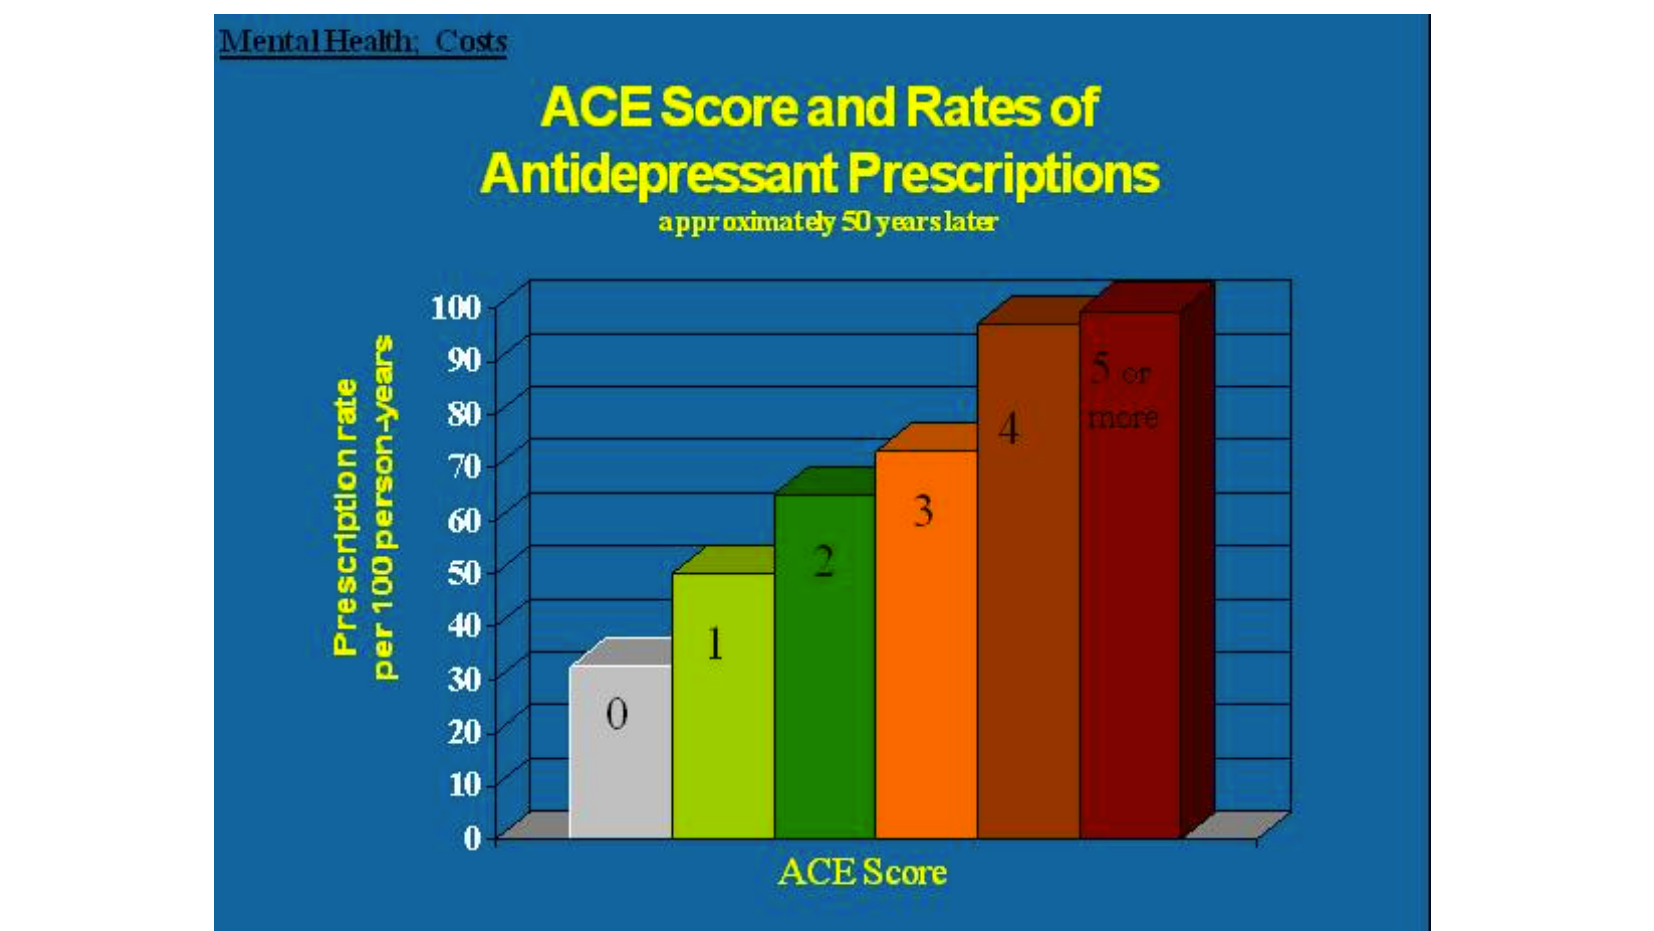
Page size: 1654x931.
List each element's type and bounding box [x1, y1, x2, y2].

picture [214, 14, 1431, 931]
